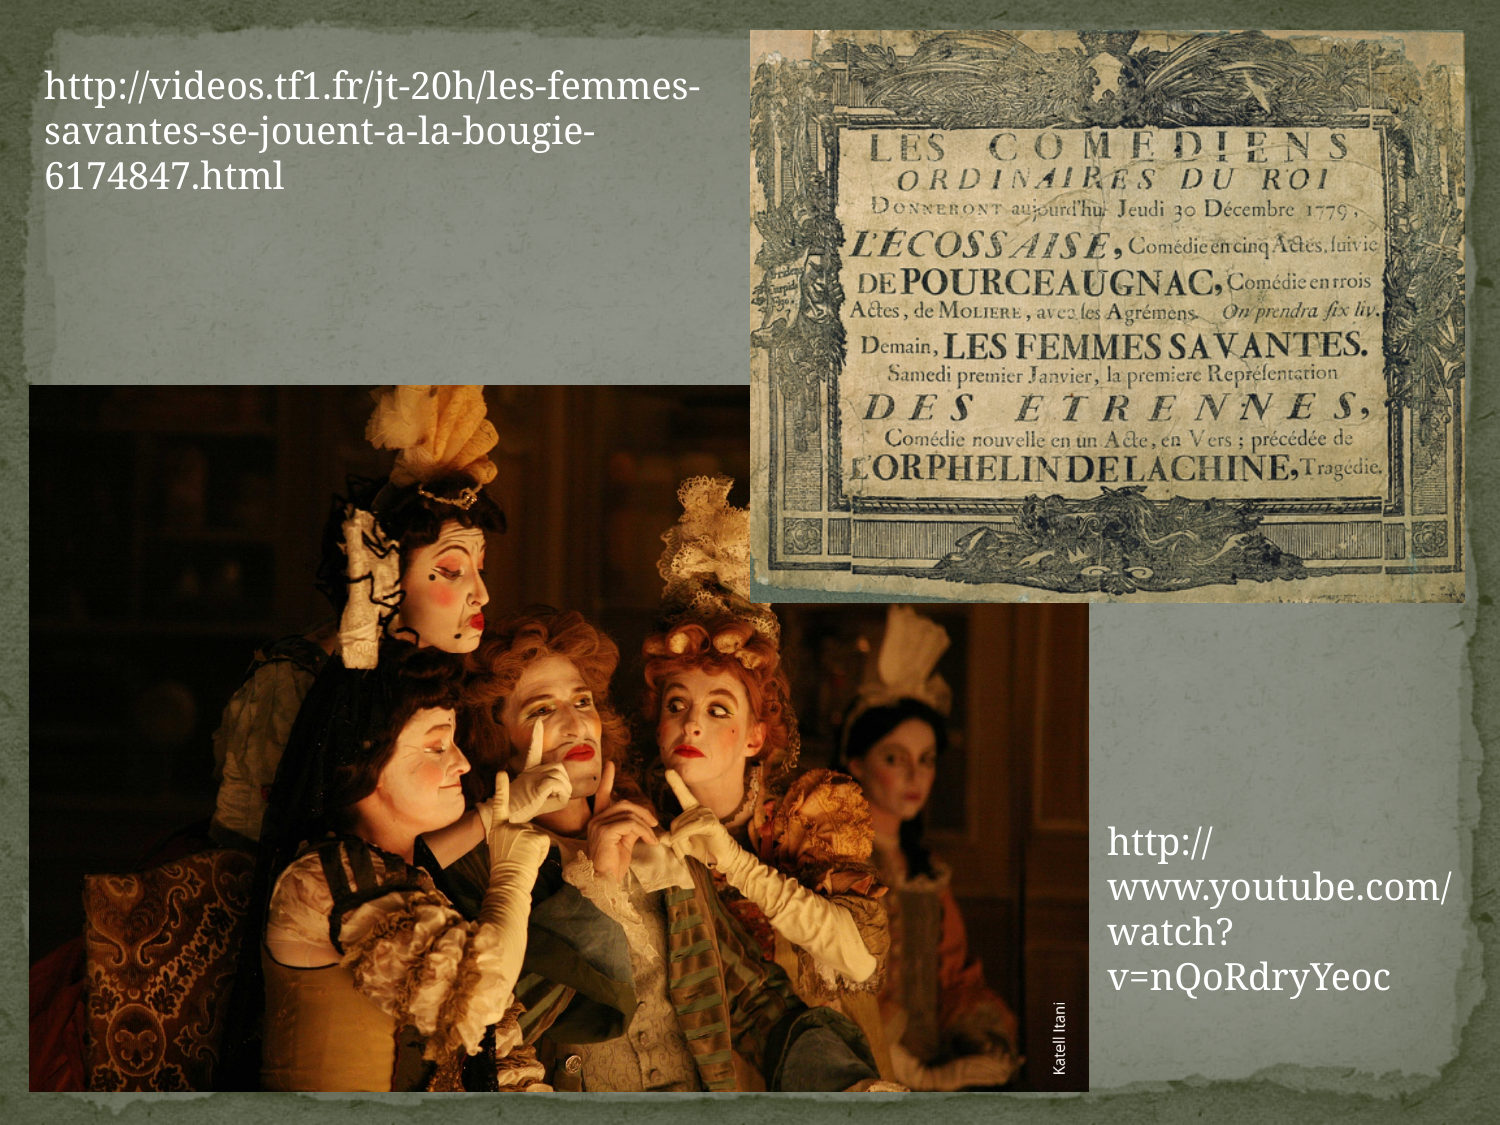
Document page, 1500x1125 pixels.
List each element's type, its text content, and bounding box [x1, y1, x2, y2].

picture [0, 0, 1500, 1125]
text_box http://videos.tf1.fr/jt-20h/les-femmes-savantes-se-jouent-a-la-bougie-6174847.html [29, 54, 780, 205]
text_box http://www.youtube.com/watch?v=nQoRdryYeoc [1092, 810, 1500, 1006]
